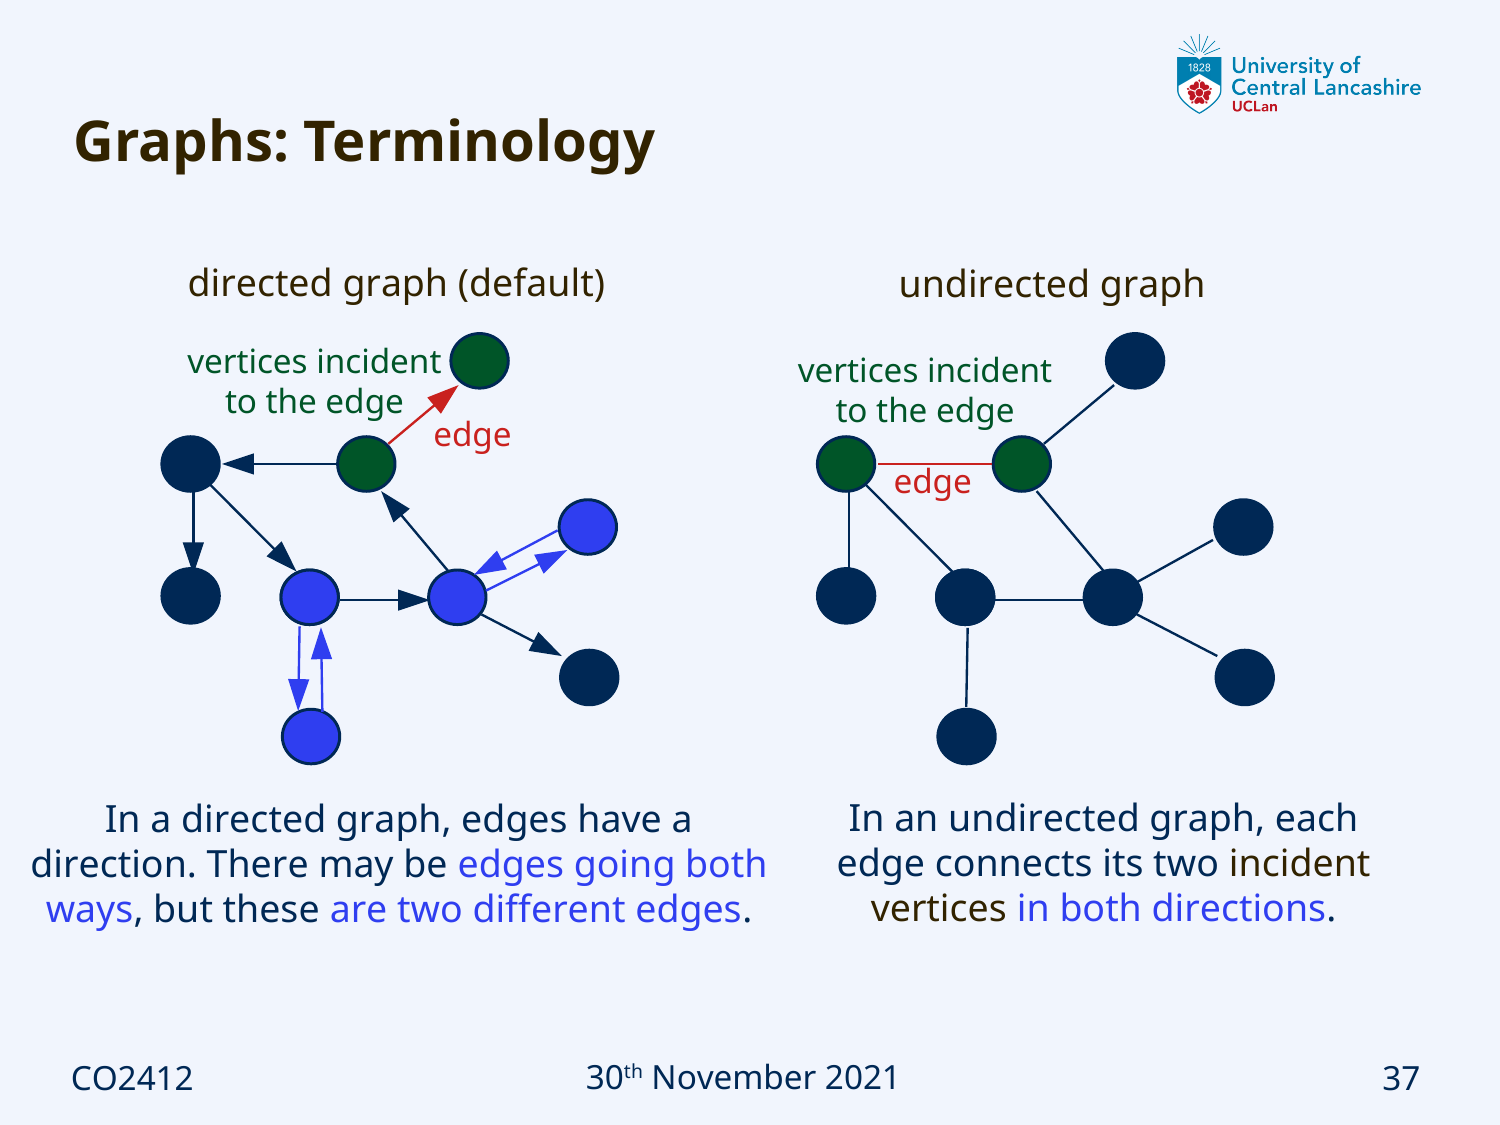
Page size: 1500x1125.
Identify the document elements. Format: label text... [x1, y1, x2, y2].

text_box [817, 437, 875, 492]
text_box [936, 570, 994, 625]
text_box [937, 709, 996, 764]
text_box [428, 570, 487, 625]
text_box directed graph (default) [128, 252, 665, 312]
text_box edge [418, 405, 531, 466]
text_box edge [878, 453, 991, 514]
text_box [161, 568, 220, 624]
text_box In an undirected graph, each edge connects its two incident vertices in both directions. [809, 787, 1398, 937]
title Graphs: Terminology [58, 54, 1500, 224]
text_box vertices incident to the edge [136, 332, 494, 428]
text_box [161, 436, 220, 492]
text_box [993, 437, 1051, 492]
text_box [817, 568, 875, 624]
text_box In a directed graph, edges have a direction. There may be edges going both ways, but these are two different edges. [14, 787, 785, 937]
text_box vertices incident to the edge [746, 341, 1104, 437]
text_box [1084, 570, 1142, 625]
text_box [1106, 333, 1164, 389]
text_box [1214, 499, 1273, 555]
text_box [494, 337, 509, 385]
text_box [560, 650, 618, 705]
text_box [282, 709, 340, 764]
text_box [1216, 650, 1274, 705]
text_box undirected graph [783, 252, 1321, 313]
text_box [337, 436, 396, 492]
picture [1177, 34, 1421, 54]
text_box [280, 570, 339, 625]
text_box [559, 499, 617, 555]
